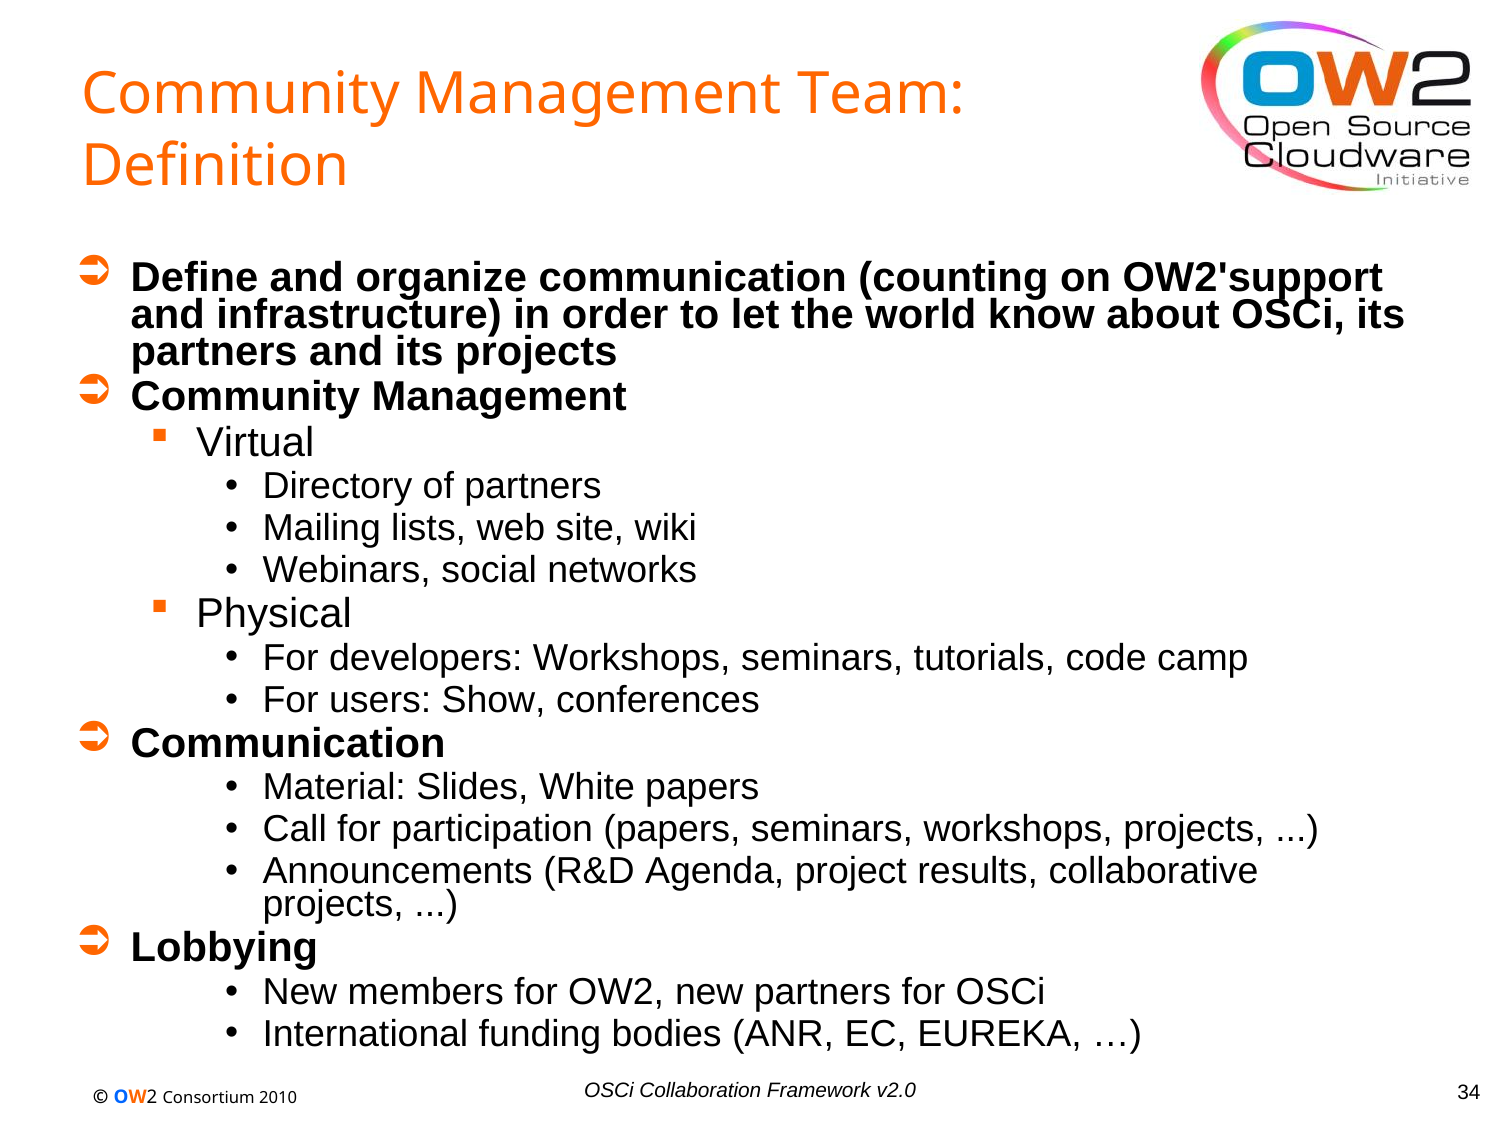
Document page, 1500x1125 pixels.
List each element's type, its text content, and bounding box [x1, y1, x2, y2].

list Define and organize communication (counting on OW2'support and infrastructure) in order to let the world know about OSCi, its partners and its projects Community Management Virtual Directory of partners Mailing lists, web site, wiki Webinars, social networks Physical For developers: Workshops, seminars, tutorials, code camp For users: Show, conferences Communication Material: Slides, White papers Call for participation (papers, seminars, workshops, projects, ...) Announcements (R&D Agenda, project results, collaborative projects, ...) Lobbying New members for OW2, new partners for OSCi International funding bodies (ANR, EC, EUREKA, …) [74, 262, 1425, 1121]
picture [1199, 19, 1472, 195]
title Community Management Team: Definition [81, 43, 1182, 213]
